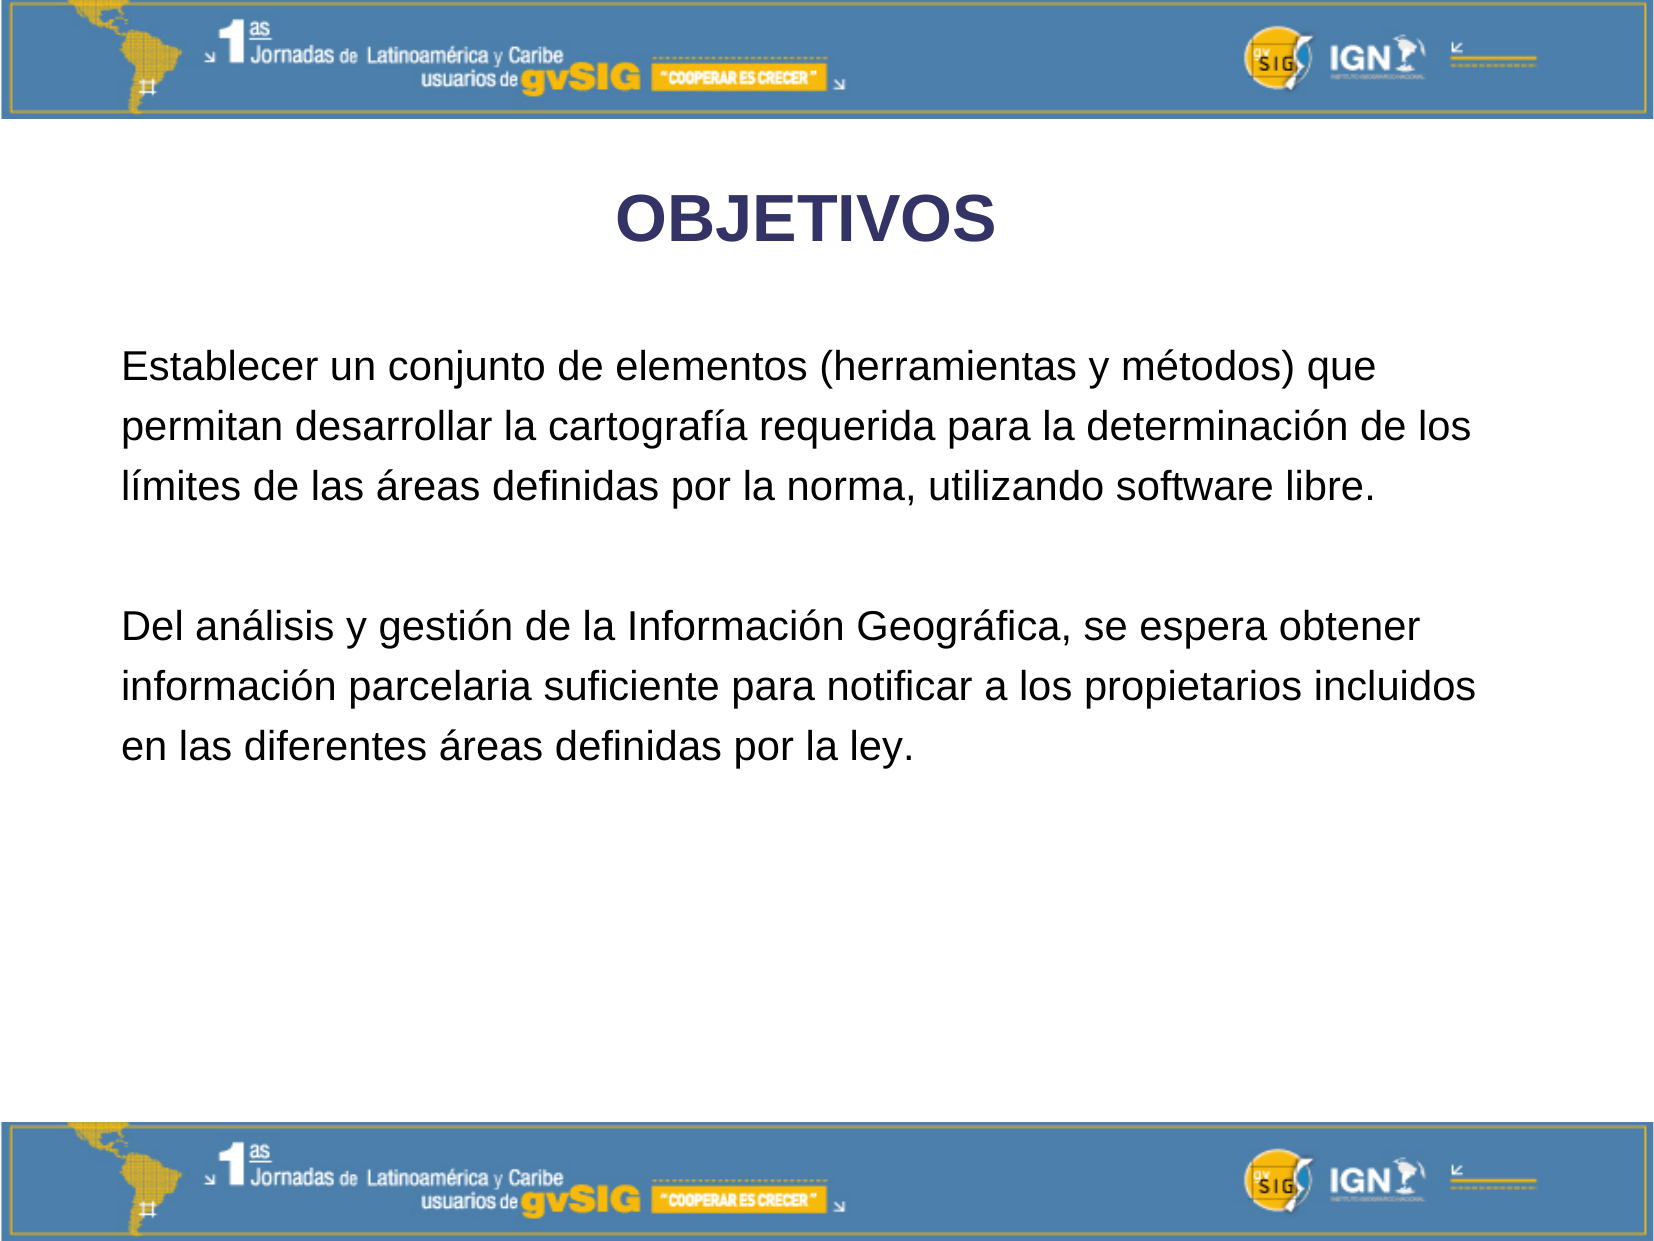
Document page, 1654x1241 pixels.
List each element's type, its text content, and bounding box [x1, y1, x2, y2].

text_box Establecer un conjunto de elementos (herramientas y métodos) que permitan desarrollar la cartografía requerida para la determinación de los límites de las áreas definidas por la norma, utilizando software libre. [106, 312, 1536, 526]
text_box Del análisis y gestión de la Información Geográfica, se espera obtener información parcelaria suficiente para notificar a los propietarios incluidos en las diferentes áreas definidas por la ley. [106, 572, 1536, 786]
picture [0, 0, 1654, 119]
picture [0, 1122, 1654, 1241]
text_box OBJETIVOS [106, 125, 1526, 312]
